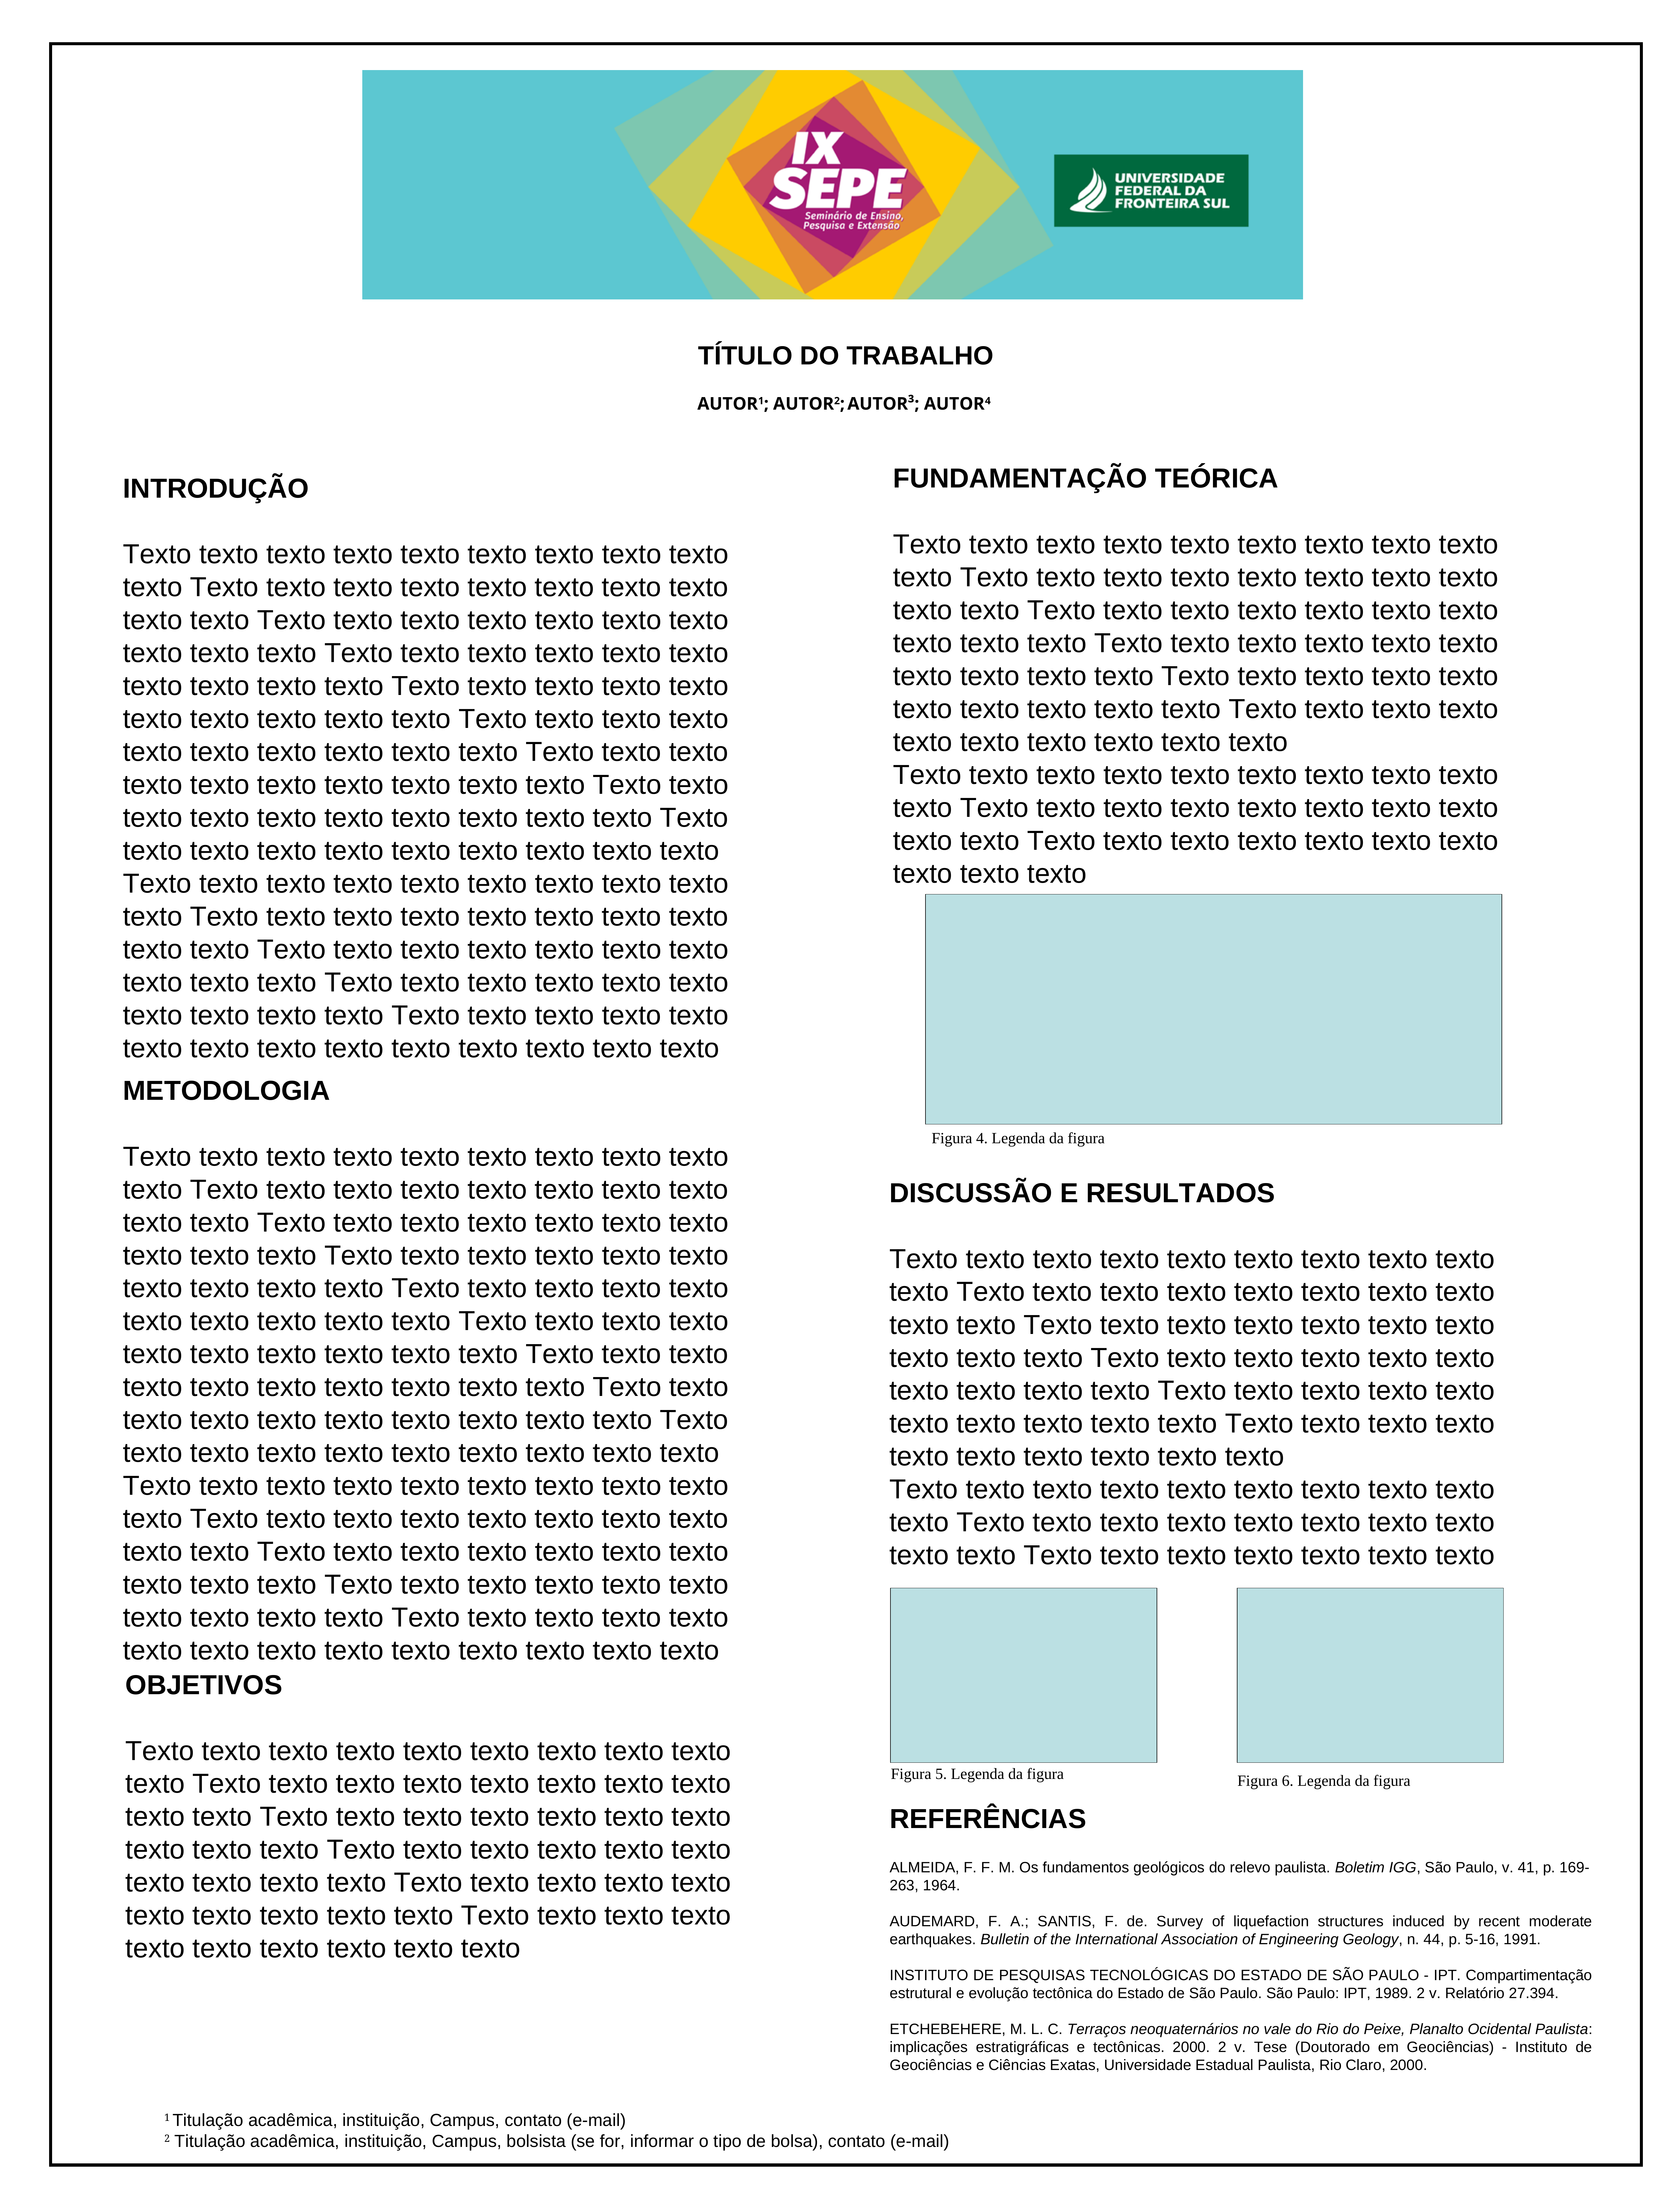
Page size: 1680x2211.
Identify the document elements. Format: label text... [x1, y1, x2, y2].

text_box REFERÊNCIAS ALMEIDA, F. F. M. Os fundamentos geológicos do relevo paulista. Boletim IGG, São Paulo, v. 41, p. 169-263, 1964. AUDEMARD, F. A.; SANTIS, F. de. Survey of liquefaction structures induced by recent moderate earthquakes. Bulletin of the International Association of Engineering Geology, n. 44, p. 5-16, 1991. INSTITUTO DE PESQUISAS TECNOLÓGICAS DO ESTADO DE SÃO PAULO - IPT. Compartimentação estrutural e evolução tectônica do Estado de São Paulo. São Paulo: IPT, 1989. 2 v. Relatório 27.394. ETCHEBEHERE, M. L. C. Terraços neoquaternários no vale do Rio do Peixe, Planalto Ocidental Paulista: implicações estratigráficas e tectônicas. 2000. 2 v. Tese (Doutorado em Geociências) - Instituto de Geociências e Ciências Exatas, Universidade Estadual Paulista, Rio Claro, 2000. [885, 1798, 1597, 2112]
text_box Figura 6. Legenda da figura [1233, 1768, 1419, 1791]
text_box 1 Titulação acadêmica, instituição, Campus, contato (e-mail) 2 Titulação acadêmica, instituição, Campus, bolsista (se for, informar o tipo de bolsa), contato (e-mail) [160, 2106, 1489, 2153]
text_box OBJETIVOS Texto texto texto texto texto texto texto texto texto texto Texto texto texto texto texto texto texto texto texto texto Texto texto texto texto texto texto texto texto texto texto Texto texto texto texto texto texto texto texto texto texto Texto texto texto texto texto texto texto texto texto texto Texto texto texto texto texto texto texto texto texto texto [121, 1664, 801, 1998]
text_box [1237, 1588, 1504, 1763]
text_box TÍTULO DO TRABALHO [234, 288, 1458, 420]
text_box INTRODUÇÃO Texto texto texto texto texto texto texto texto texto texto Texto texto texto texto texto texto texto texto texto texto Texto texto texto texto texto texto texto texto texto texto Texto texto texto texto texto texto texto texto texto texto Texto texto texto texto texto texto texto texto texto texto Texto texto texto texto texto texto texto texto texto texto Texto texto texto texto texto texto texto texto texto texto Texto texto texto texto texto texto texto texto texto texto Texto texto texto texto texto texto texto texto texto texto Texto texto texto texto texto texto texto texto texto texto Texto texto texto texto texto texto texto texto texto texto Texto texto texto texto texto texto texto texto texto texto Texto texto texto texto texto texto texto texto texto texto Texto texto texto texto texto texto texto texto texto texto texto texto texto texto [118, 468, 799, 1131]
text_box DISCUSSÃO E RESULTADOS Texto texto texto texto texto texto texto texto texto texto Texto texto texto texto texto texto texto texto texto texto Texto texto texto texto texto texto texto texto texto texto Texto texto texto texto texto texto texto texto texto texto Texto texto texto texto texto texto texto texto texto texto Texto texto texto texto texto texto texto texto texto texto Texto texto texto texto texto texto texto texto texto texto Texto texto texto texto texto texto texto texto texto texto Texto texto texto texto texto texto texto [885, 1172, 1565, 1572]
picture [362, 70, 1303, 299]
text_box FUNDAMENTAÇÃO TEÓRICA Texto texto texto texto texto texto texto texto texto texto Texto texto texto texto texto texto texto texto texto texto Texto texto texto texto texto texto texto texto texto texto Texto texto texto texto texto texto texto texto texto texto Texto texto texto texto texto texto texto texto texto texto Texto texto texto texto texto texto texto texto texto texto Texto texto texto texto texto texto texto texto texto texto Texto texto texto texto texto texto texto texto texto texto Texto texto texto texto texto texto texto texto texto texto [888, 458, 1569, 924]
text_box METODOLOGIA Texto texto texto texto texto texto texto texto texto texto Texto texto texto texto texto texto texto texto texto texto Texto texto texto texto texto texto texto texto texto texto Texto texto texto texto texto texto texto texto texto texto Texto texto texto texto texto texto texto texto texto texto Texto texto texto texto texto texto texto texto texto texto Texto texto texto texto texto texto texto texto texto texto Texto texto texto texto texto texto texto texto texto texto Texto texto texto texto texto texto texto texto texto texto Texto texto texto texto texto texto texto texto texto texto Texto texto texto texto texto texto texto texto texto texto Texto texto texto texto texto texto texto texto texto texto Texto texto texto texto texto texto texto texto texto texto Texto texto texto texto texto texto texto texto texto texto texto texto texto texto [118, 1131, 799, 1733]
text_box AUTOR1; AUTOR2; AUTOR³; AUTOR4 [293, 390, 1383, 416]
text_box [925, 924, 1502, 1124]
text_box Figura 4. Legenda da figura [927, 1125, 1113, 1149]
text_box Figura 5. Legenda da figura [886, 1761, 1072, 1785]
text_box [890, 1588, 1157, 1763]
